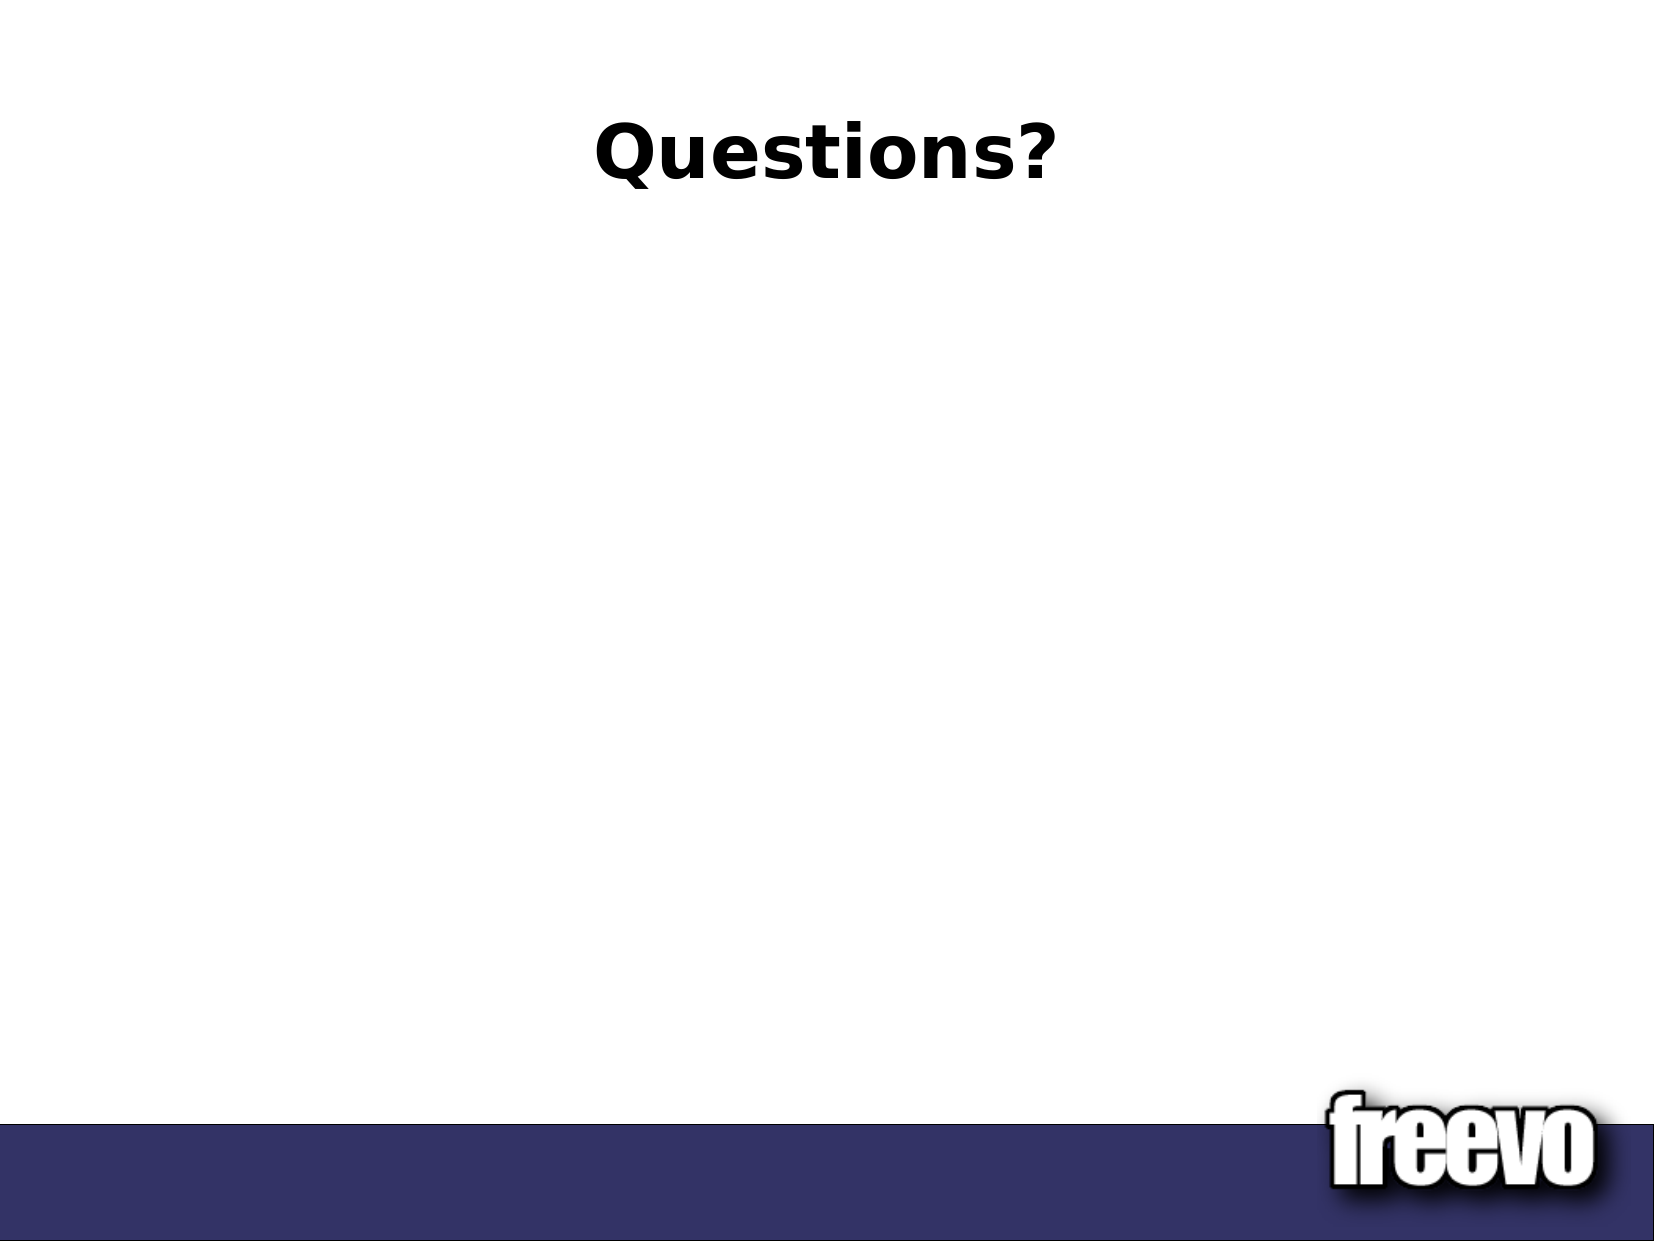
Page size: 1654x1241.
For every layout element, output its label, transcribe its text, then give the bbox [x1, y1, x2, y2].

text_box [0, 1124, 1654, 1241]
picture [1317, 1073, 1631, 1227]
title Questions? [82, 56, 1571, 250]
